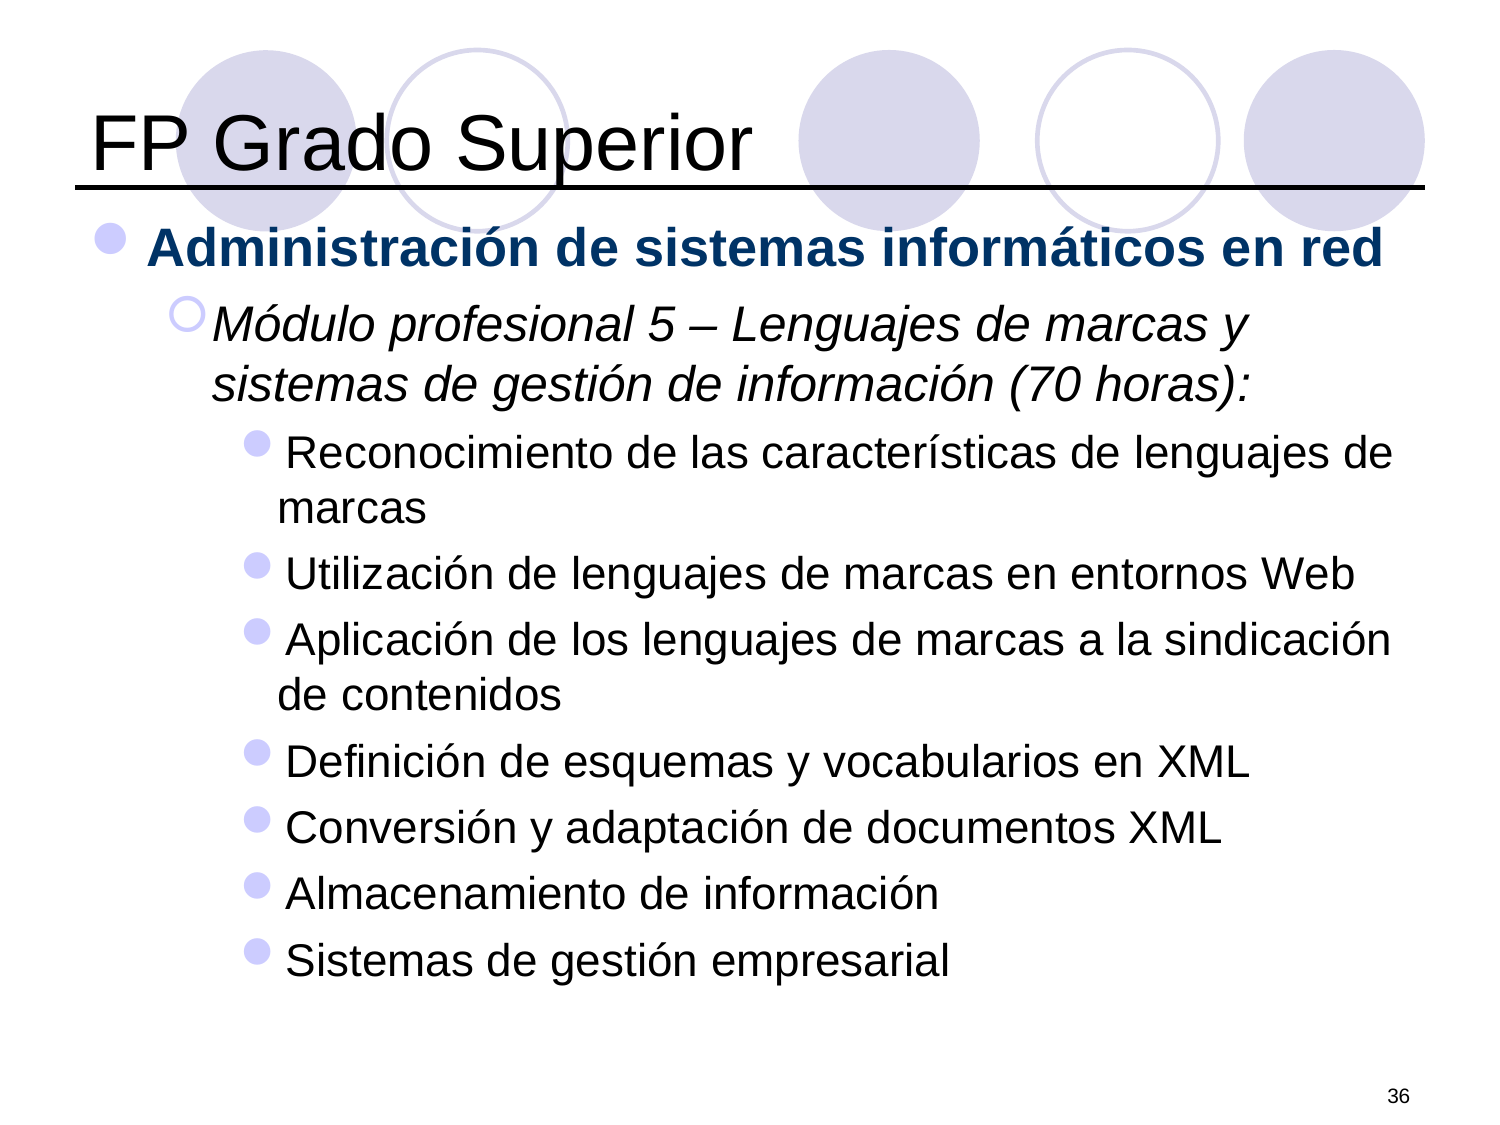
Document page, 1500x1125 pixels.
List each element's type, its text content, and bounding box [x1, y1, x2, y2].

list Administración de sistemas informáticos en red Módulo profesional 5 – Lenguajes de marcas y sistemas de gestión de información (70 horas): Reconocimiento de las características de lenguajes de marcas Utilización de lenguajes de marcas en entornos Web Aplicación de los lenguajes de marcas a la sindicación de contenidos Definición de esquemas y vocabularios en XML Conversión y adaptación de documentos XML Almacenamiento de información Sistemas de gestión empresarial [74, 212, 1450, 1063]
text_box <number> [1074, 1074, 1426, 1101]
title FP Grado Superior [75, 45, 1426, 212]
